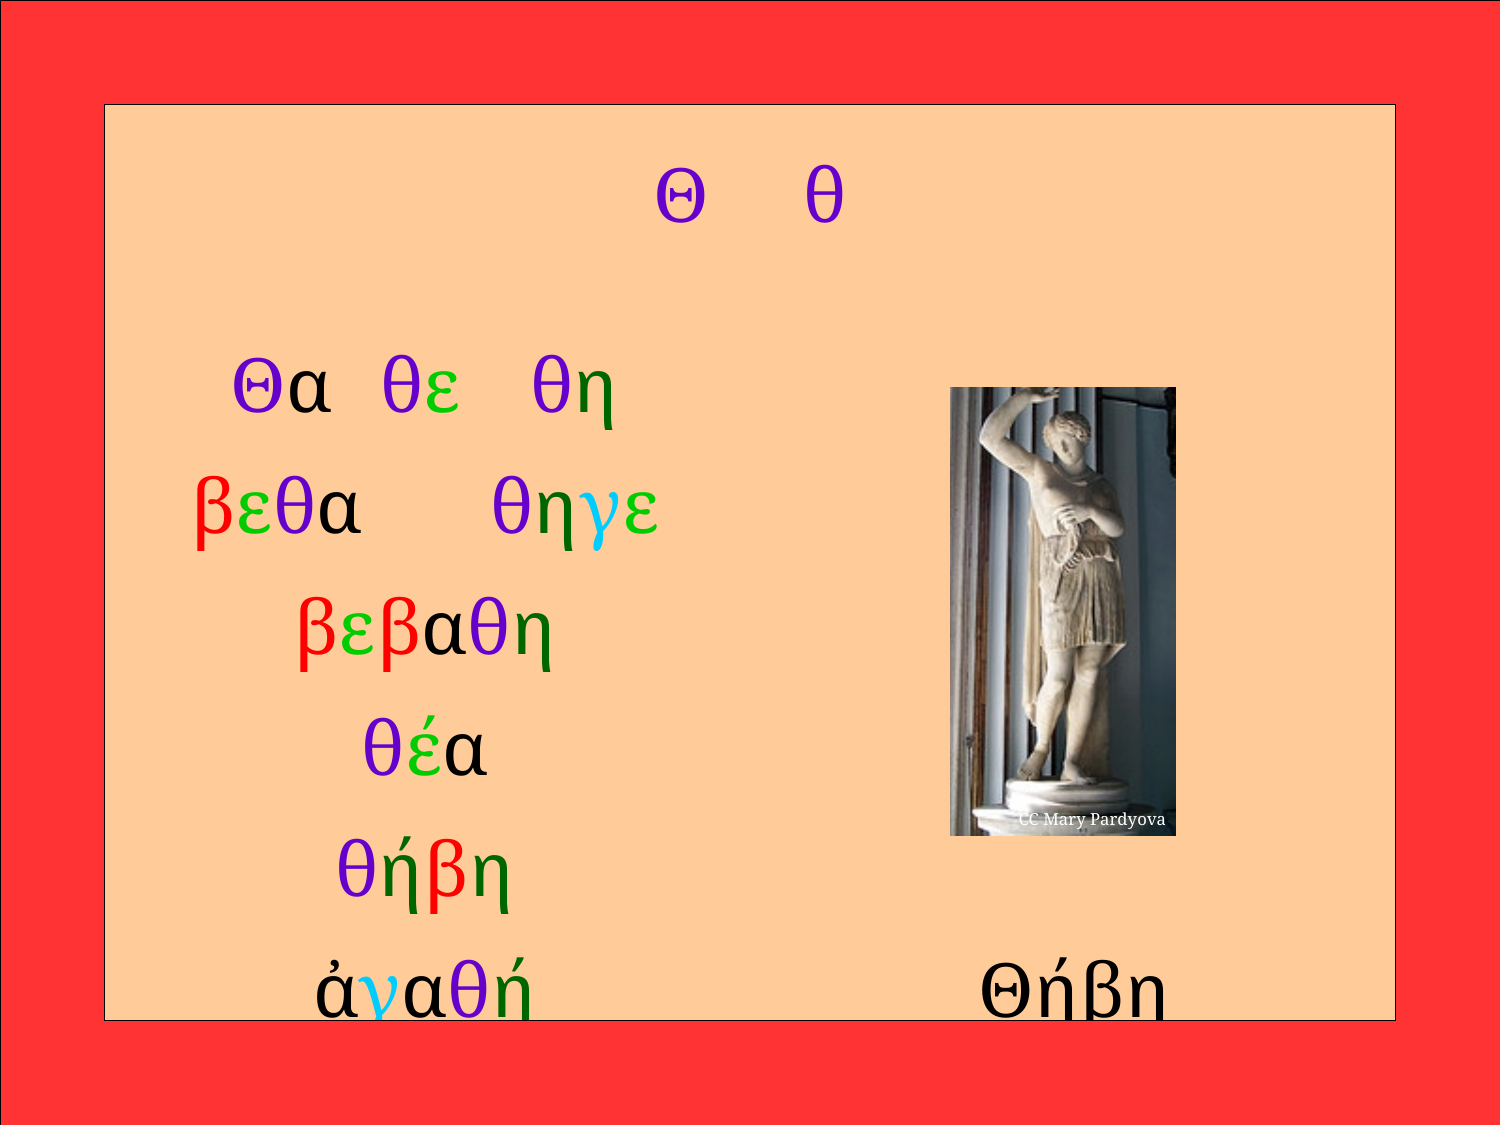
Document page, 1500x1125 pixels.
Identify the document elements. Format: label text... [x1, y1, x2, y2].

picture [950, 387, 1176, 836]
list Θα θε θη βεθα θηγε βεβαθη θέα θήβη ἀγαθή [112, 324, 738, 1020]
text_box [0, 0, 1500, 1125]
title Θ θ [112, 105, 1388, 288]
text_box CC Mary Pardyova [1003, 797, 1211, 835]
list Θήβη [762, 324, 1388, 1020]
